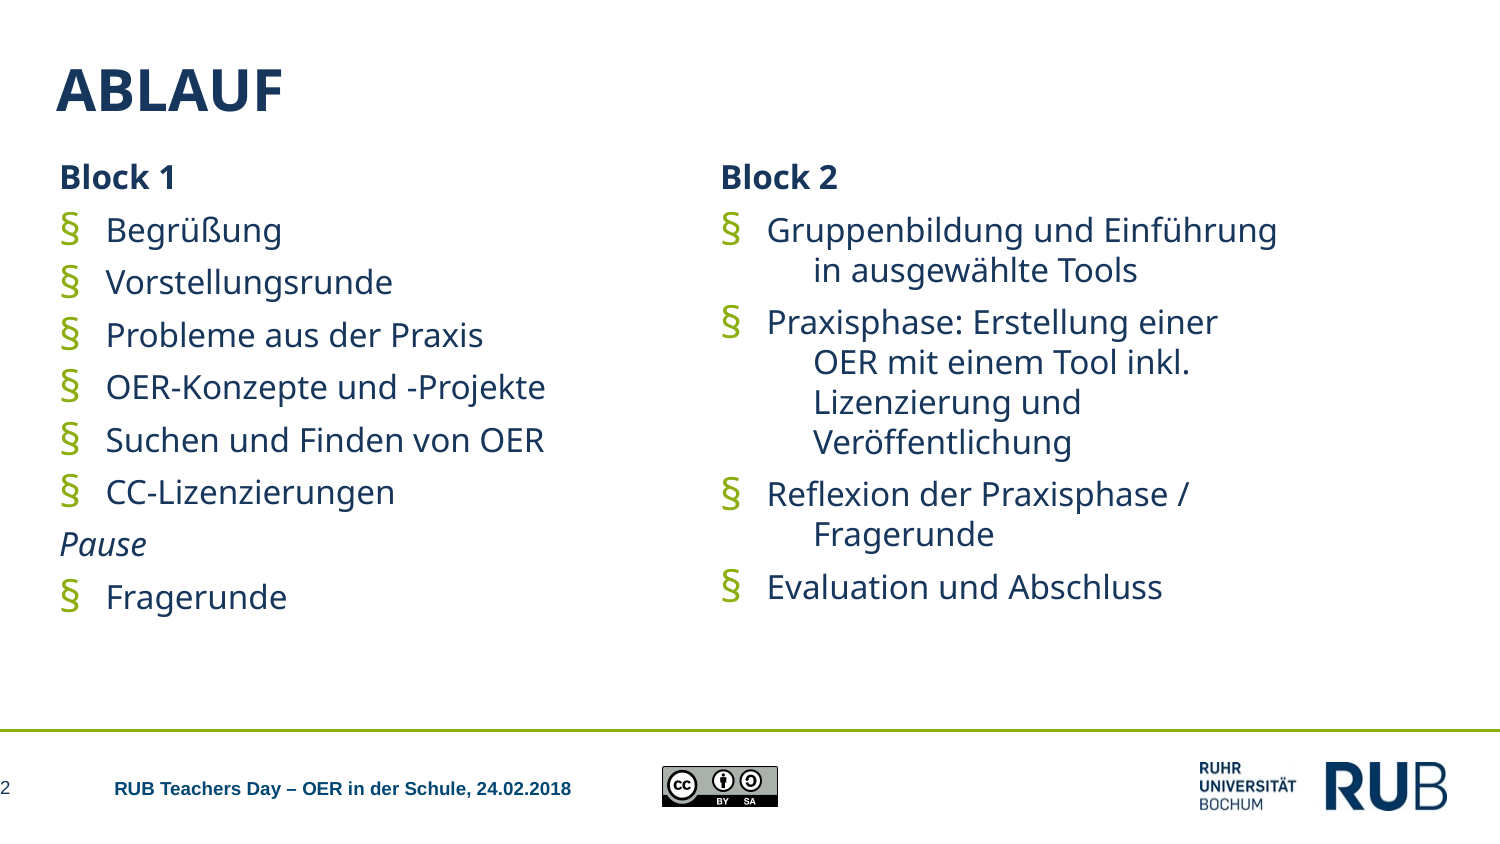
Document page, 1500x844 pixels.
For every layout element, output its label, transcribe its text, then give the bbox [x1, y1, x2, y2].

text_box Ablauf [56, 53, 824, 124]
text_box Block 2 Gruppenbildung und Einführung in ausgewählte Tools Praxisphase: Erstellung einer OER mit einem Tool inkl. Lizenzierung und Veröffentlichung Reflexion der Praxisphase / Fragerunde Evaluation und Abschluss [720, 156, 1281, 571]
text_box RUB Teachers Day – OER in der Schule, 24.02.2018 [114, 776, 948, 822]
picture [662, 766, 778, 808]
text_box 2 [0, 764, 85, 810]
text_box Block 1 Begrüßung Vorstellungsrunde Probleme aus der Praxis OER-Konzepte und -Projekte Suchen und Finden von OER CC-Lizenzierungen Pause Fragerunde [59, 156, 620, 621]
